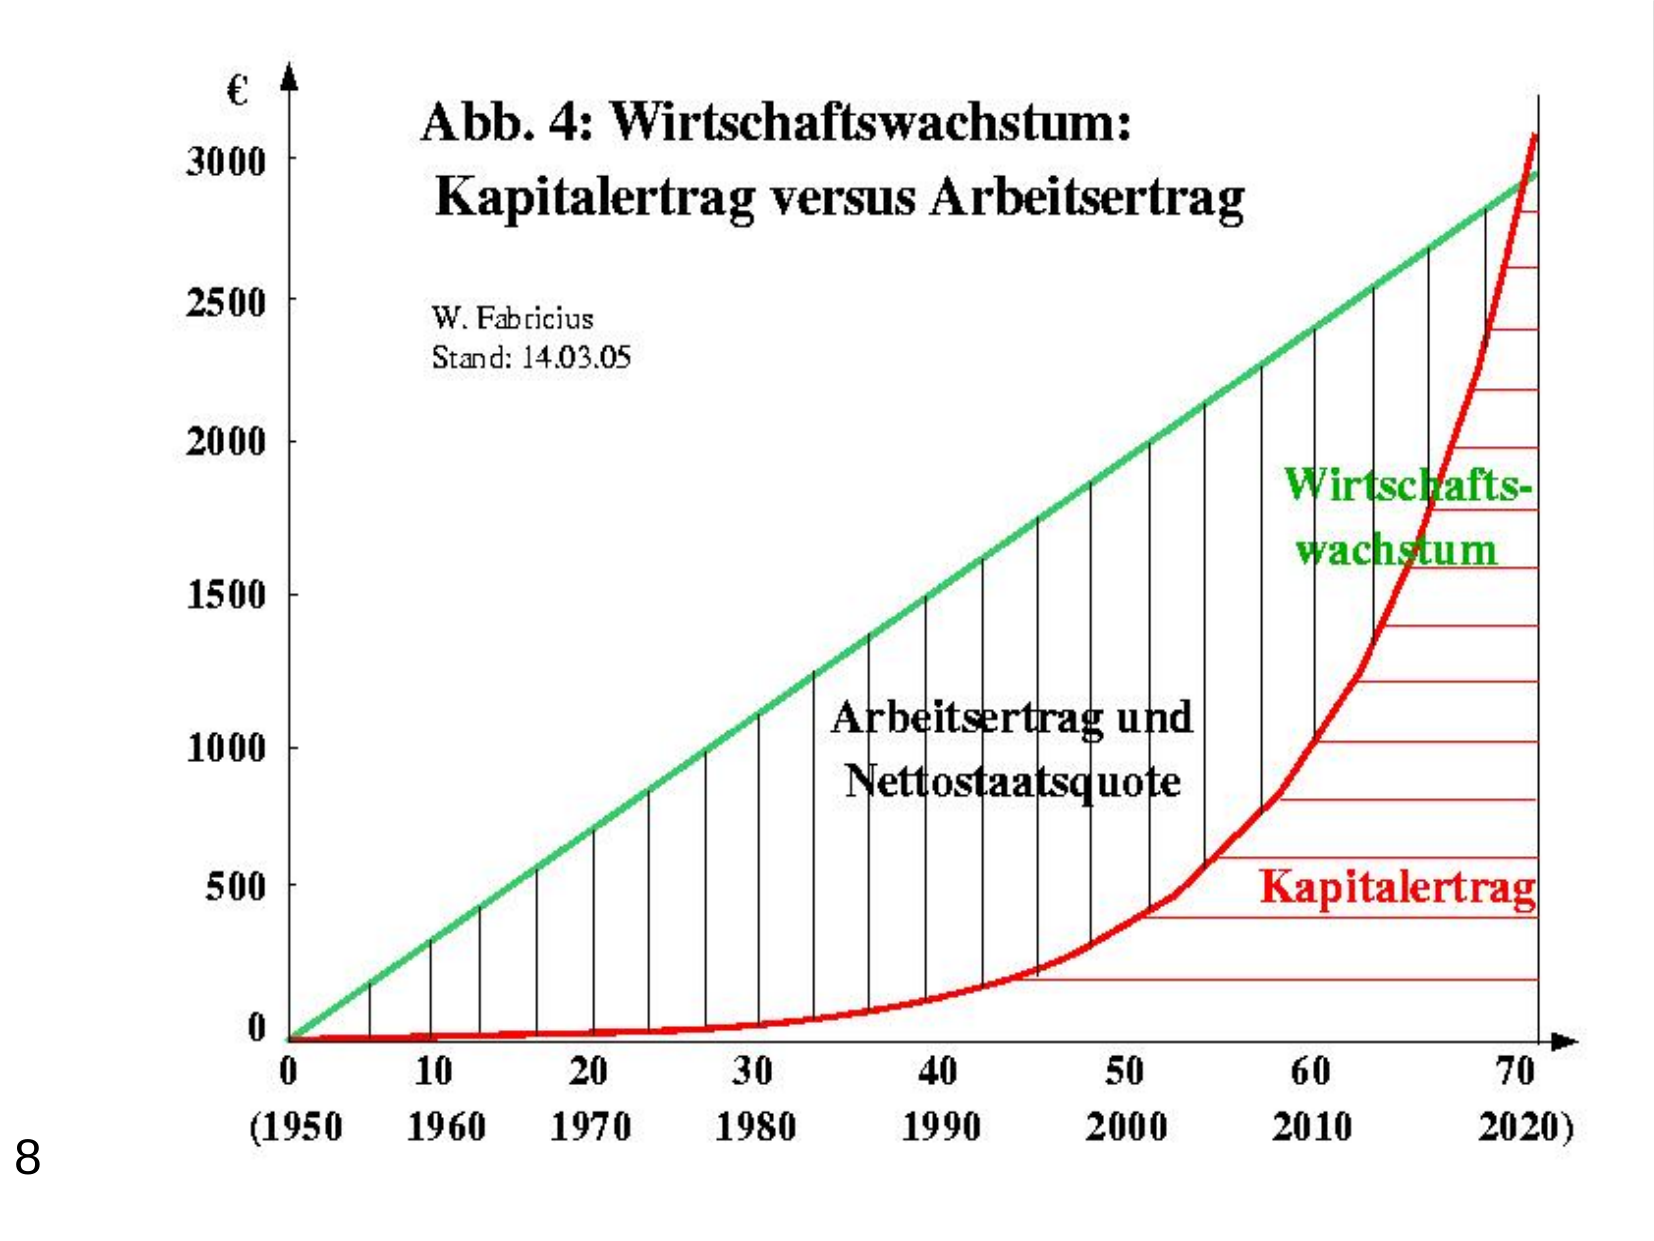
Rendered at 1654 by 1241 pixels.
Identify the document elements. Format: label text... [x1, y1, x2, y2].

text_box <Nummer> [0, 1122, 280, 1198]
picture [0, 0, 1654, 1232]
